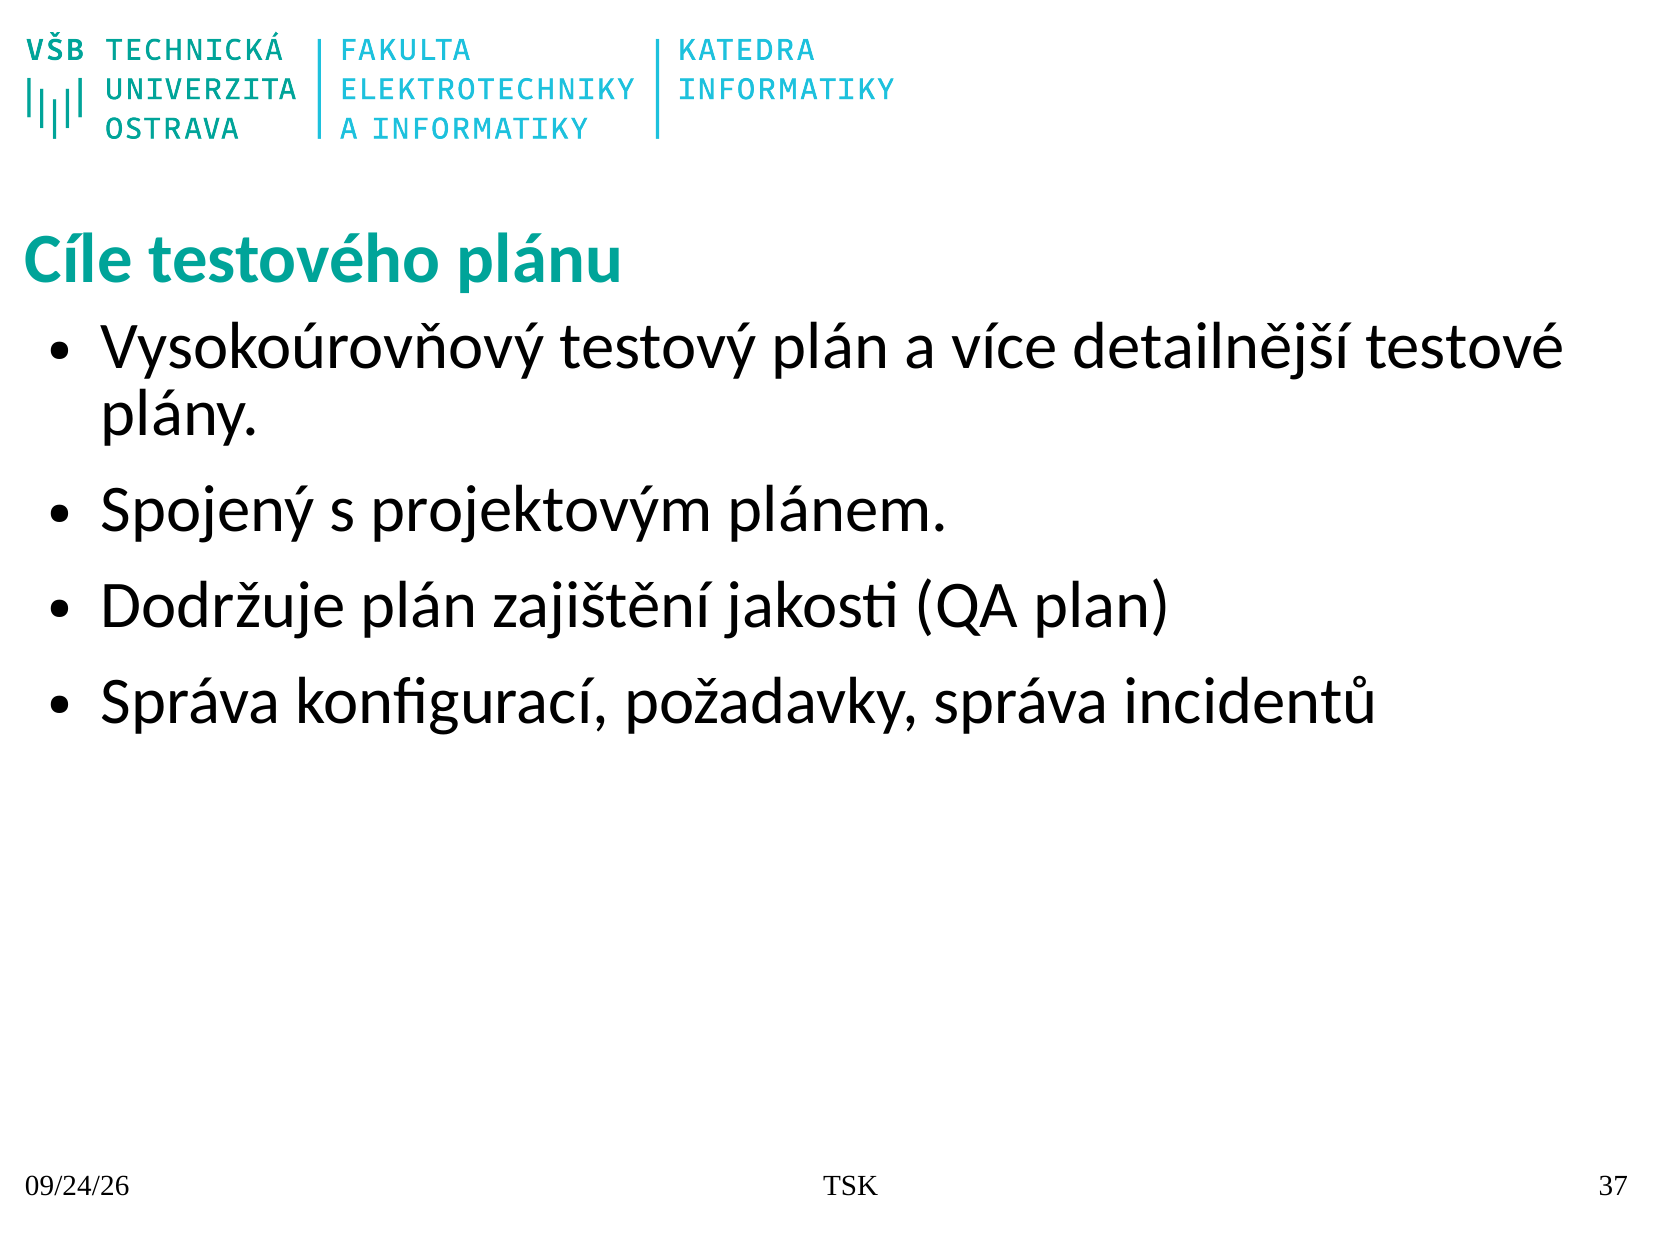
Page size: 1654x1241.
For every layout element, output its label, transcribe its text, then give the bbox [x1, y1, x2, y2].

picture [26, 31, 894, 139]
title Cíle testového plánu [24, 169, 1629, 300]
list Vysokoúrovňový testový plán a více detailnější testové plány. Spojený s projektovým plánem. Dodržuje plán zajištění jakosti (QA plan) Správa konfigurací, požadavky, správa incidentů [30, 318, 1629, 1146]
